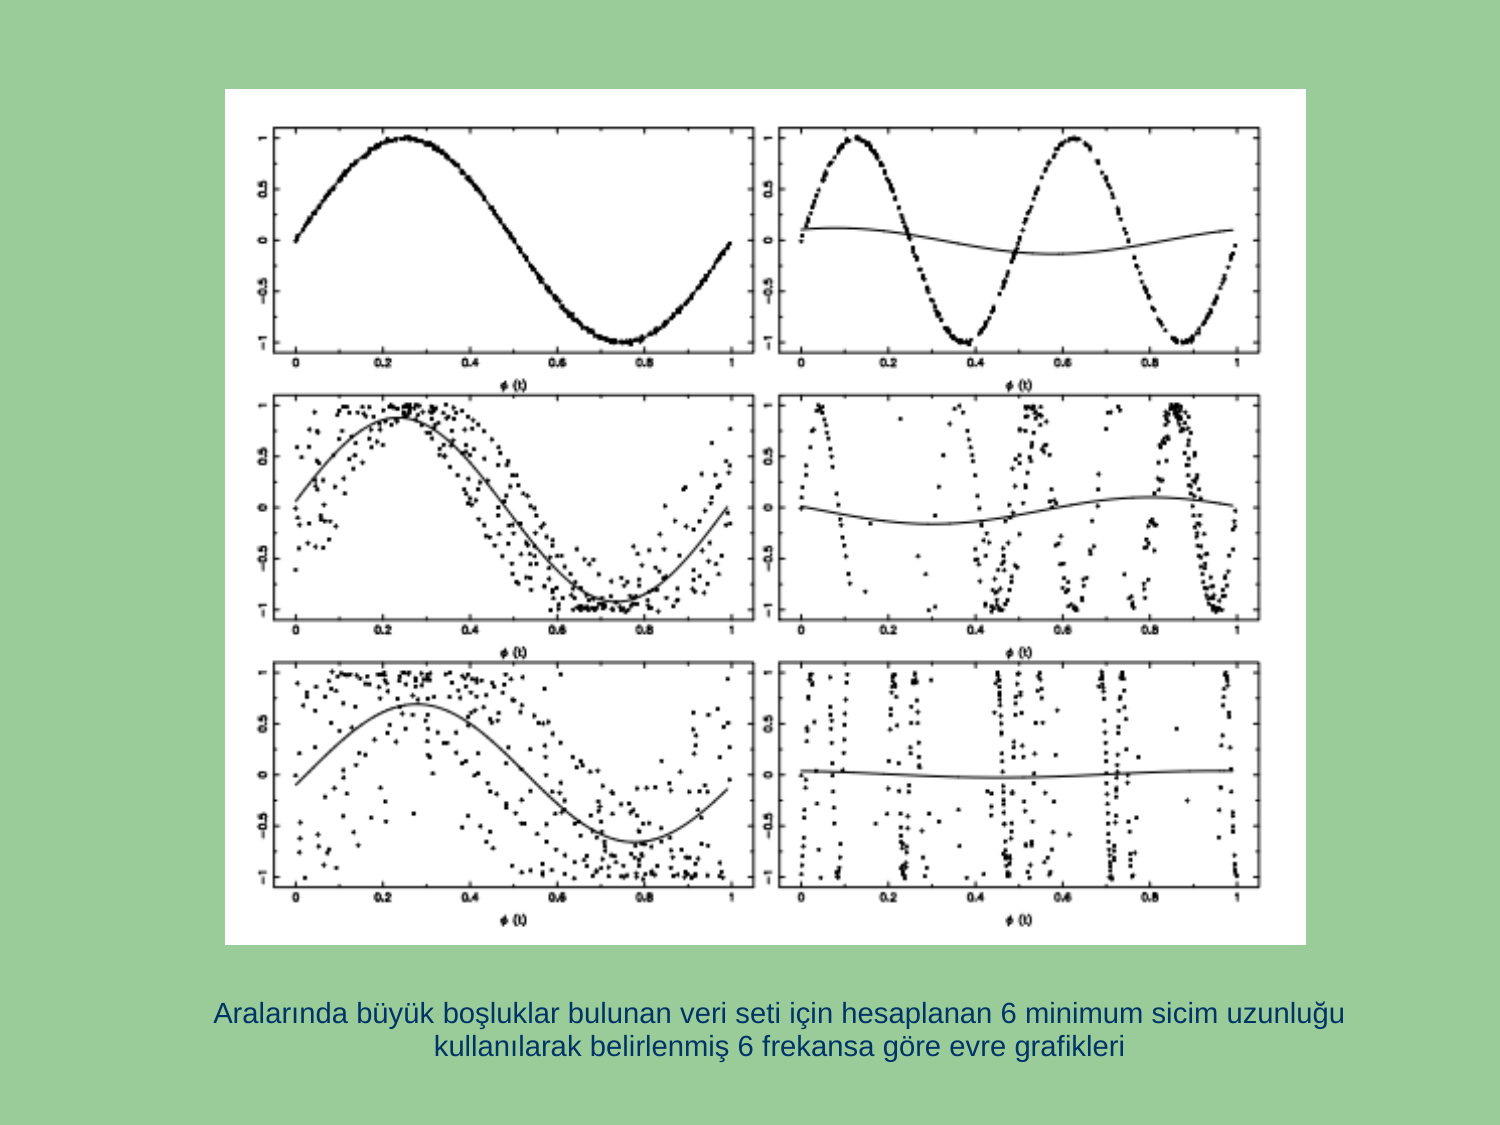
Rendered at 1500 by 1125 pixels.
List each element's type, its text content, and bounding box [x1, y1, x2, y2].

picture [225, 89, 1306, 945]
text_box Aralarında büyük boşluklar bulunan veri seti için hesaplanan 6 minimum sicim uzunluğu kullanılarak belirlenmiş 6 frekansa göre evre grafikleri [135, 990, 1426, 1071]
